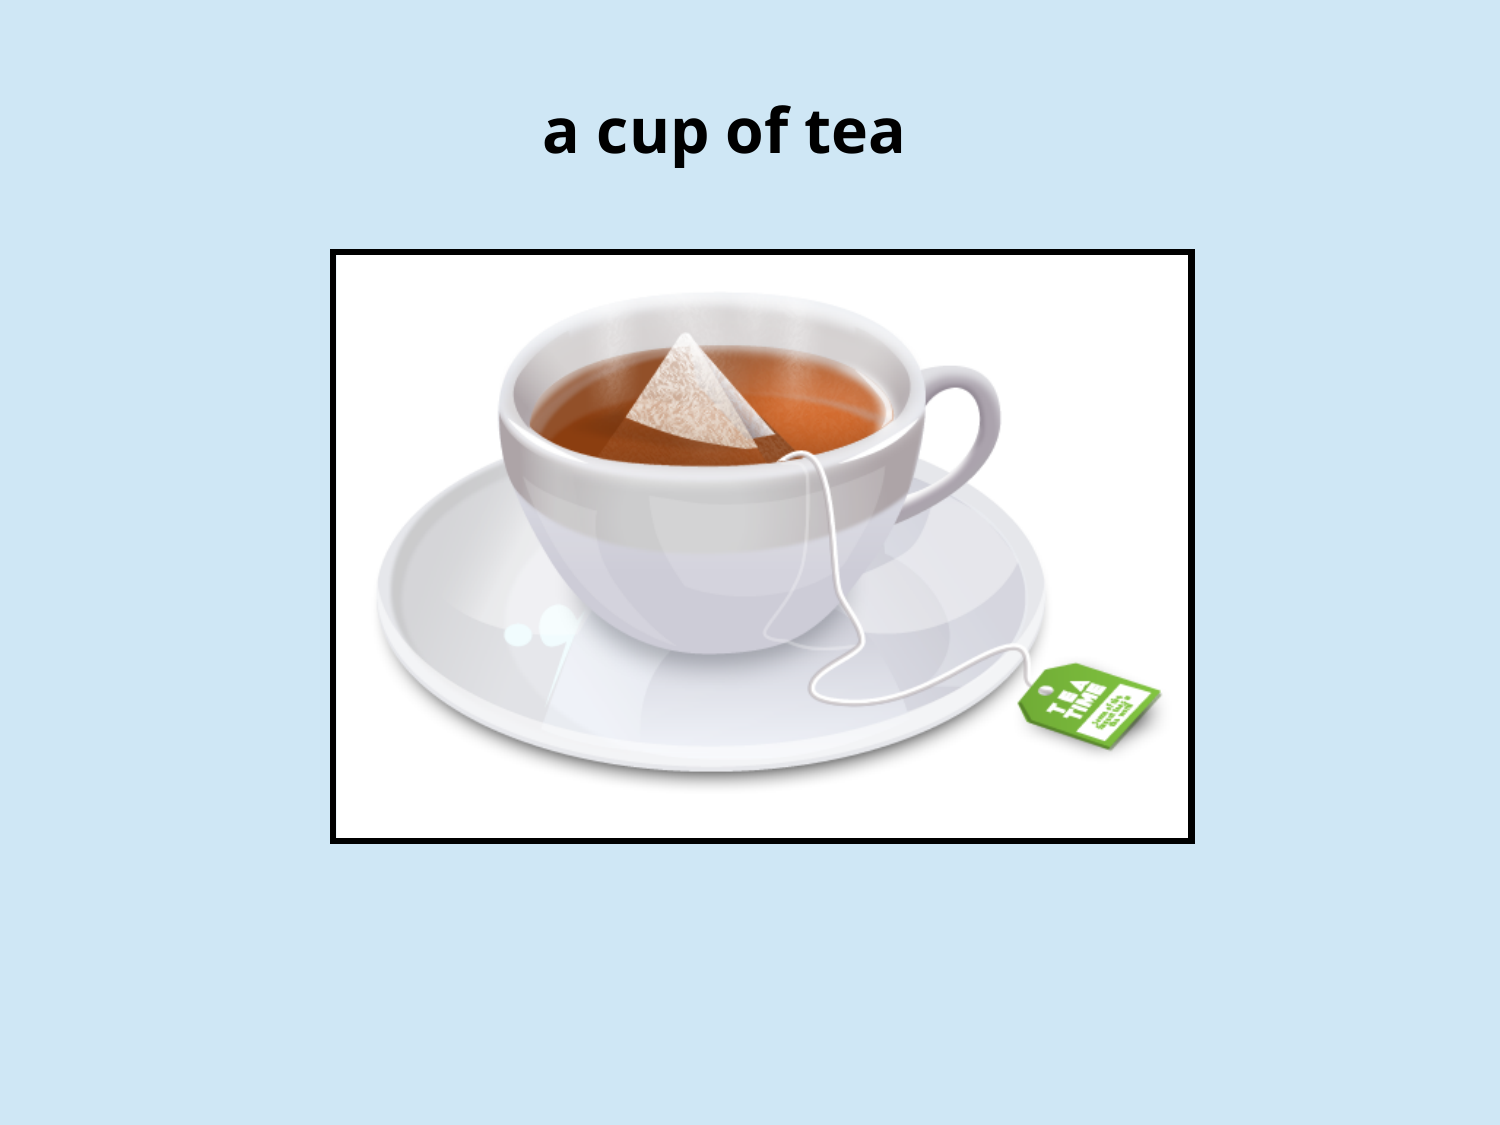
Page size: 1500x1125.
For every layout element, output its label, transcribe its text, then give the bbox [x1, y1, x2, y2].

picture [336, 255, 1189, 839]
text_box a cup of tea [264, 8, 1186, 174]
